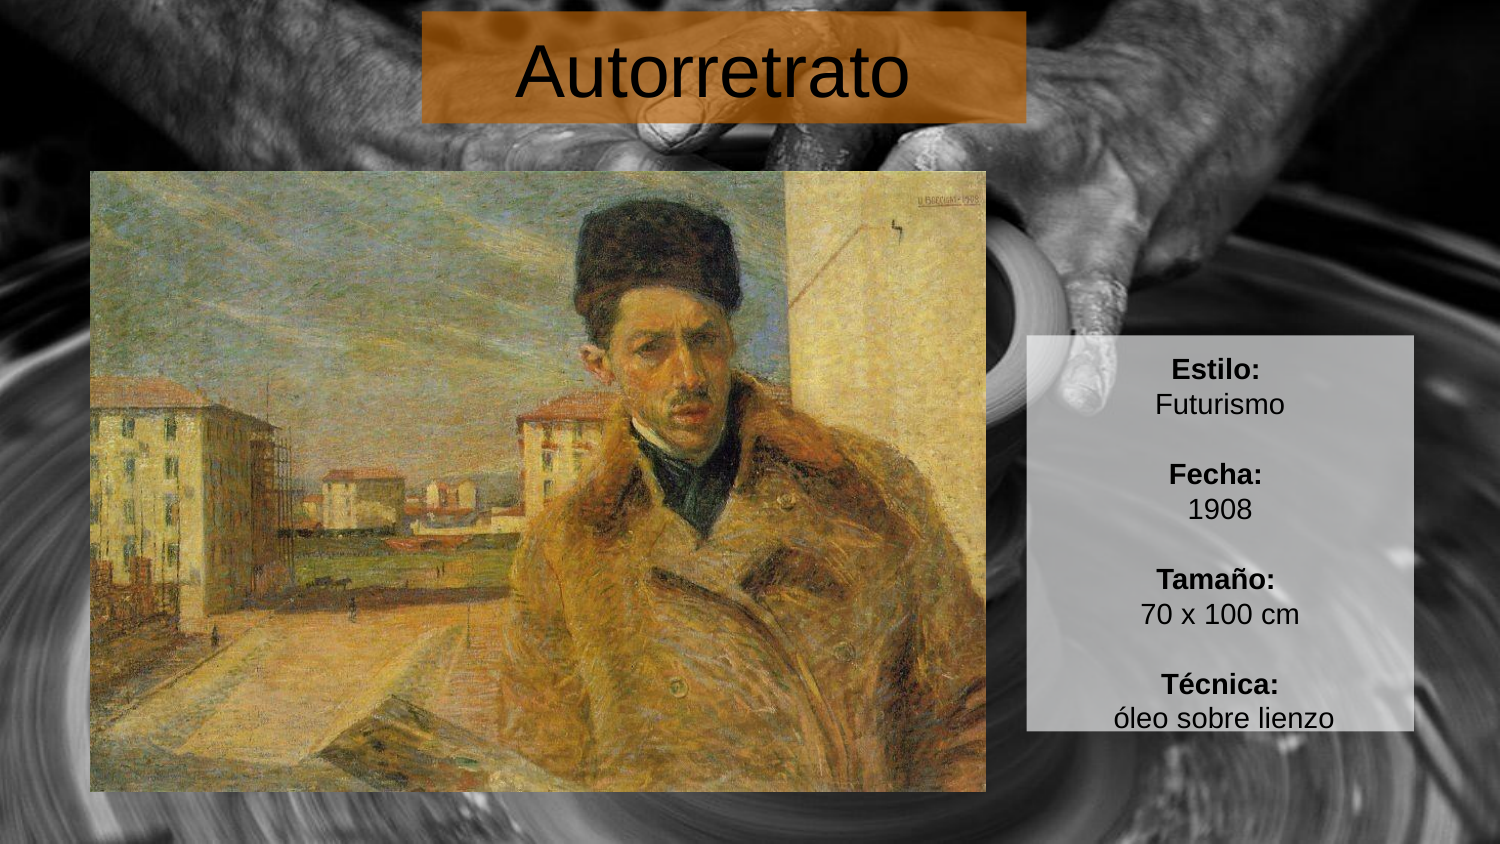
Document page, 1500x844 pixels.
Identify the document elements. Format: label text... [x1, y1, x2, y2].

picture [0, 0, 1500, 844]
text_box Estilo: Futurismo Fecha: 1908 Tamaño: 70 x 100 cm Técnica: óleo sobre lienzo [1026, 335, 1414, 732]
title Autorretrato [421, 11, 1027, 124]
